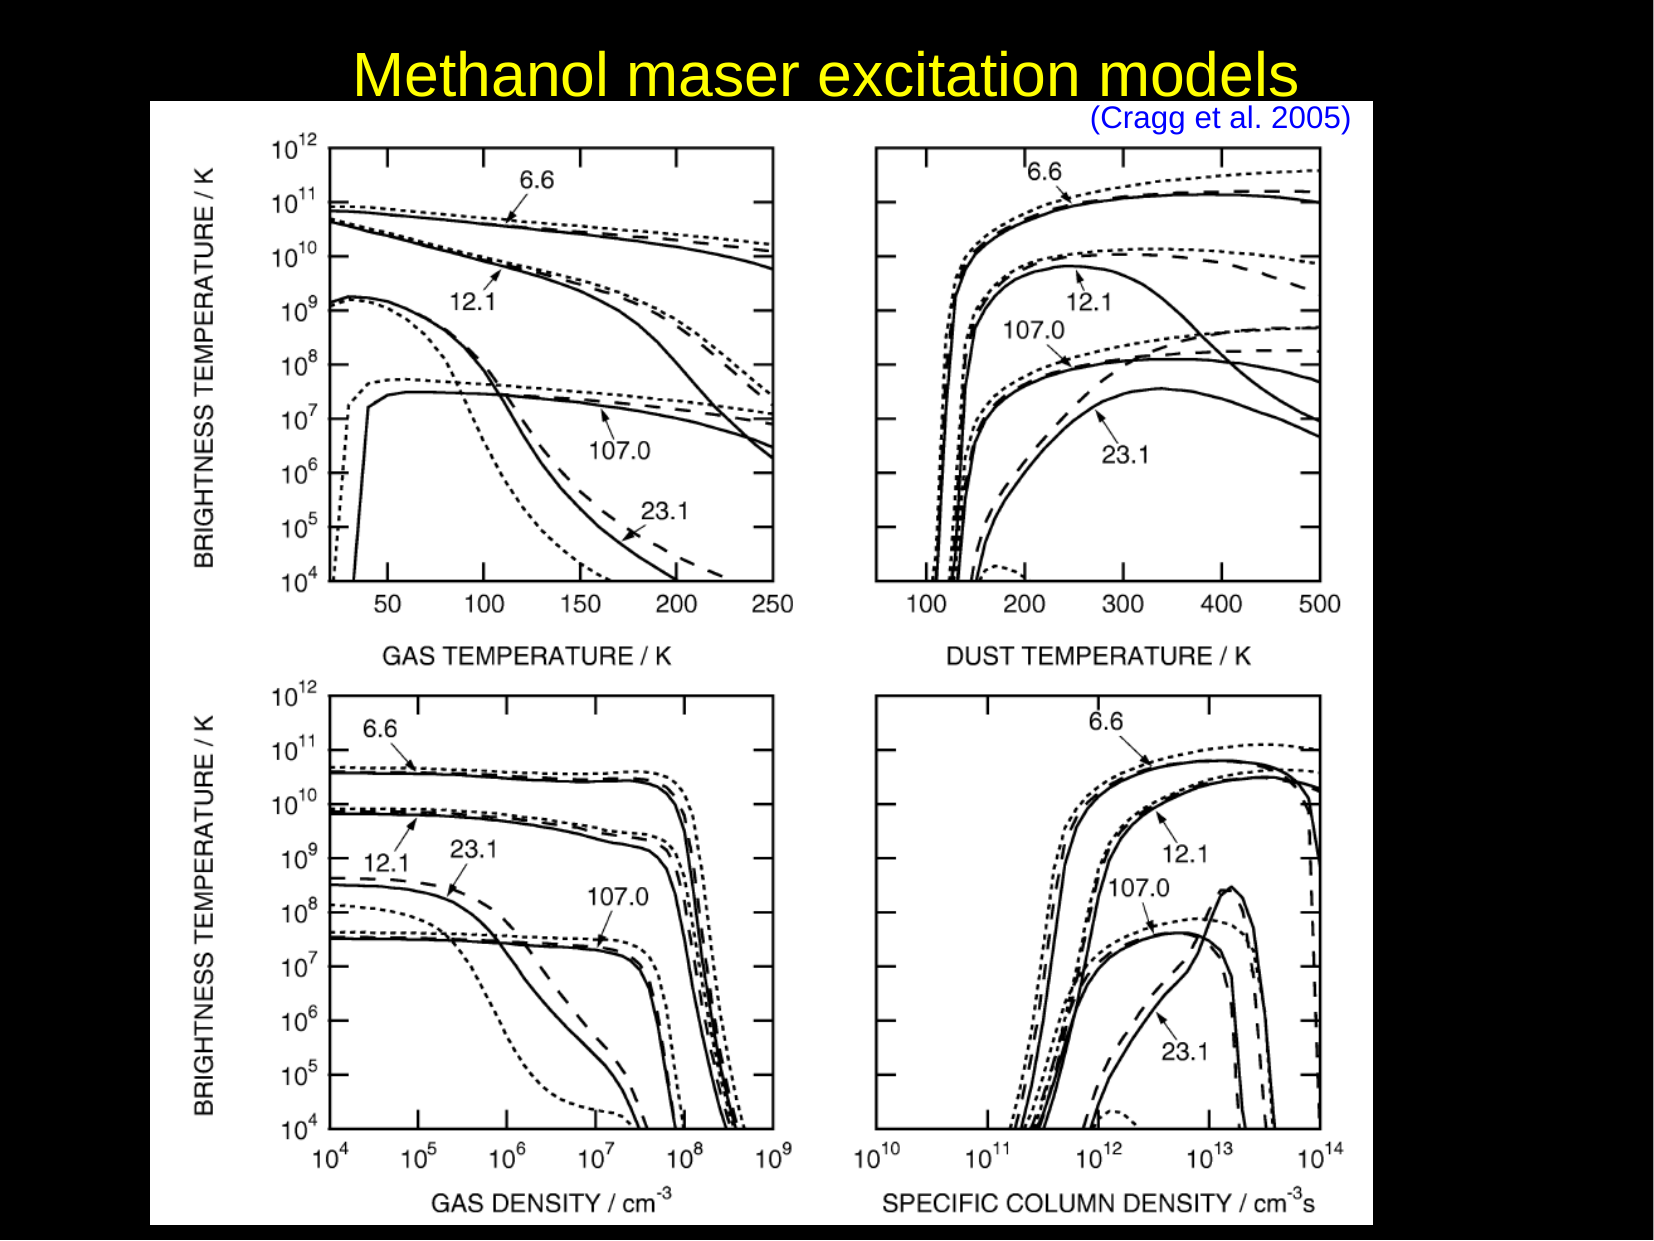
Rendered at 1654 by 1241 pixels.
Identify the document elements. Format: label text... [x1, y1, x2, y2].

text_box (Cragg et al. 2005) [1075, 93, 1368, 151]
text_box Methanol maser excitation models [338, 0, 1316, 83]
picture [150, 101, 1373, 1225]
